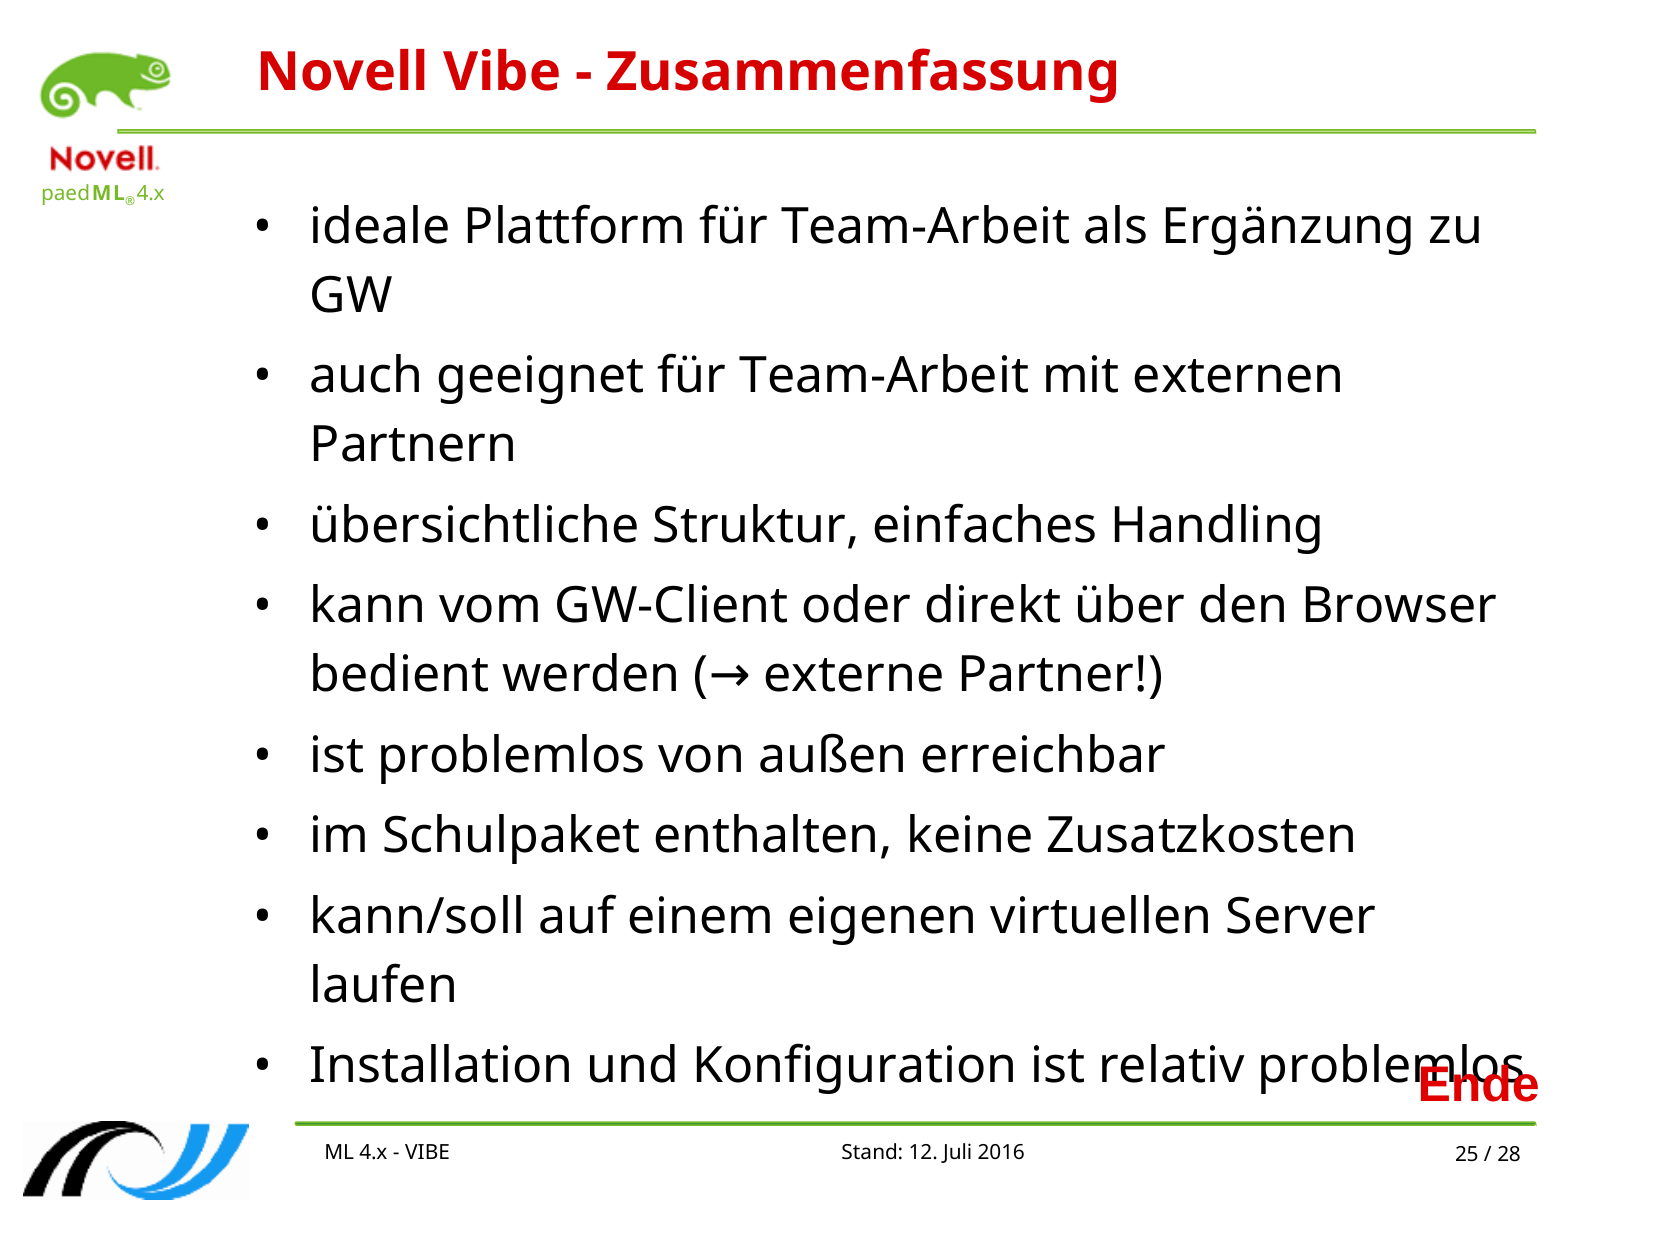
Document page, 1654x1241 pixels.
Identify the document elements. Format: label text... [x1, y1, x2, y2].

picture [26, 35, 184, 193]
list ideale Plattform für Team-Arbeit als Ergänzung zu GW auch geeignet für Team-Arbeit mit externen Partnern übersichtliche Struktur, einfaches Handling kann vom GW-Client oder direkt über den Browser bedient werden (→ externe Partner!) ist problemlos von außen erreichbar im Schulpaket enthalten, keine Zusatzkosten kann/soll auf einem eigenen virtuellen Server laufen Installation und Konfiguration ist relativ problemlos [253, 190, 1530, 1023]
picture [23, 1121, 249, 1200]
title Novell Vibe - Zusammenfassung [256, 0, 1530, 139]
text_box Ende [1402, 1049, 1576, 1129]
